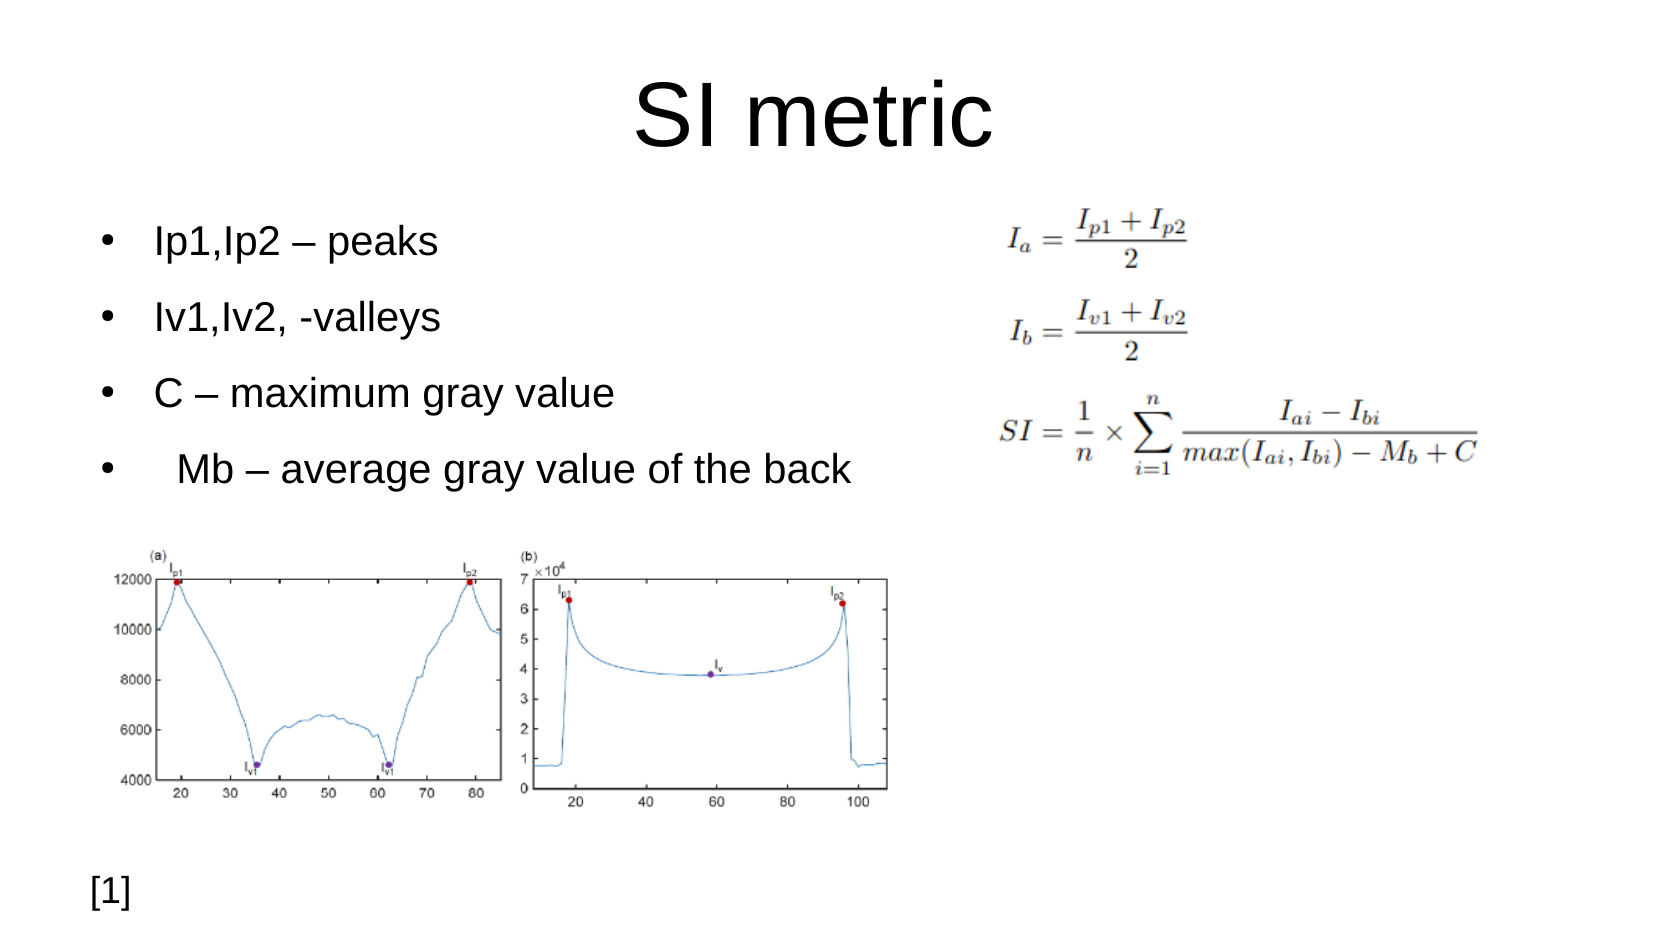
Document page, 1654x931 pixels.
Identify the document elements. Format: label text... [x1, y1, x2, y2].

list Ip1,Ip2 – peaks Iv1,Iv2, -valleys C – maximum gray value Mb – average gray value of the background [82, 217, 1571, 758]
title SI metric [82, 37, 1571, 193]
text_box [1] [75, 862, 147, 920]
picture [853, 149, 1576, 497]
picture [107, 524, 976, 824]
